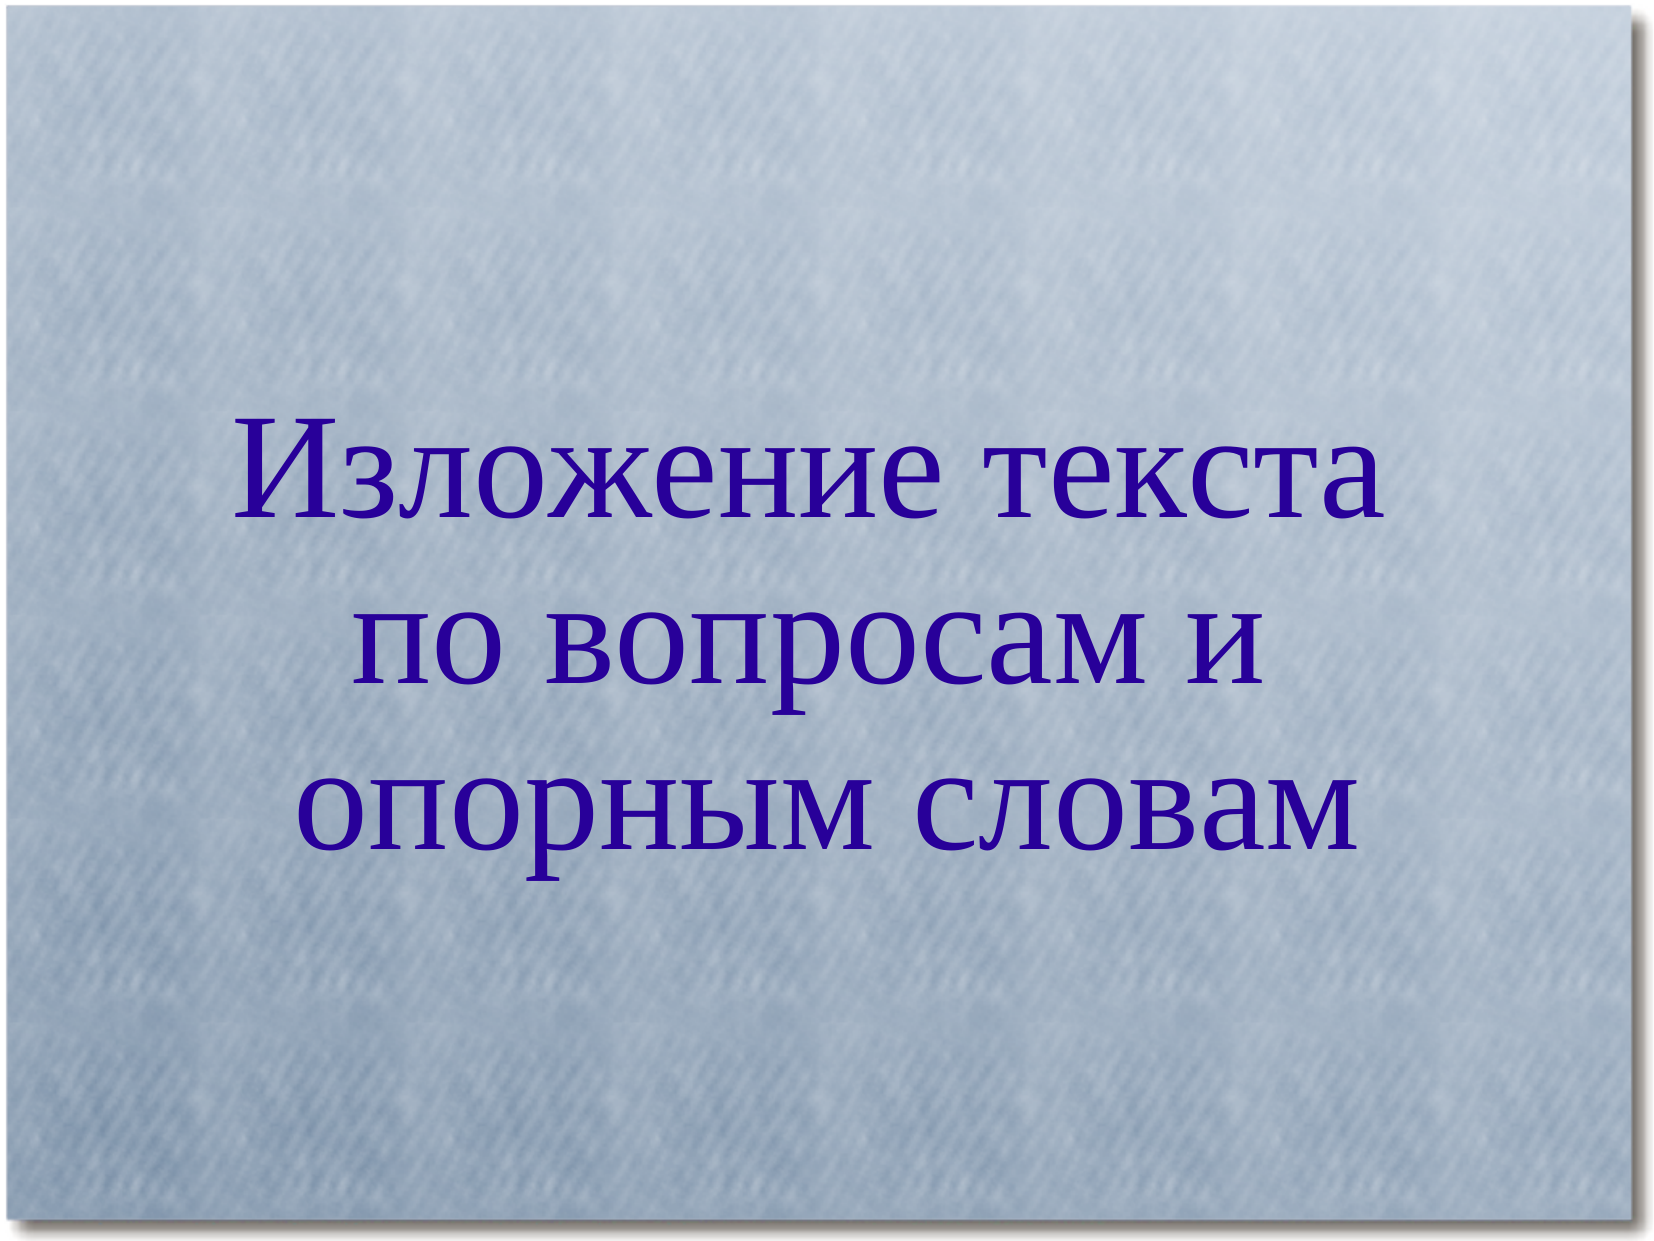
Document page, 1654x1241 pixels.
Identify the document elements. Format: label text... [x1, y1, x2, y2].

picture [0, 0, 1654, 1241]
subtitle Изложение текста по вопросам и опорным словам [121, 110, 1534, 1156]
